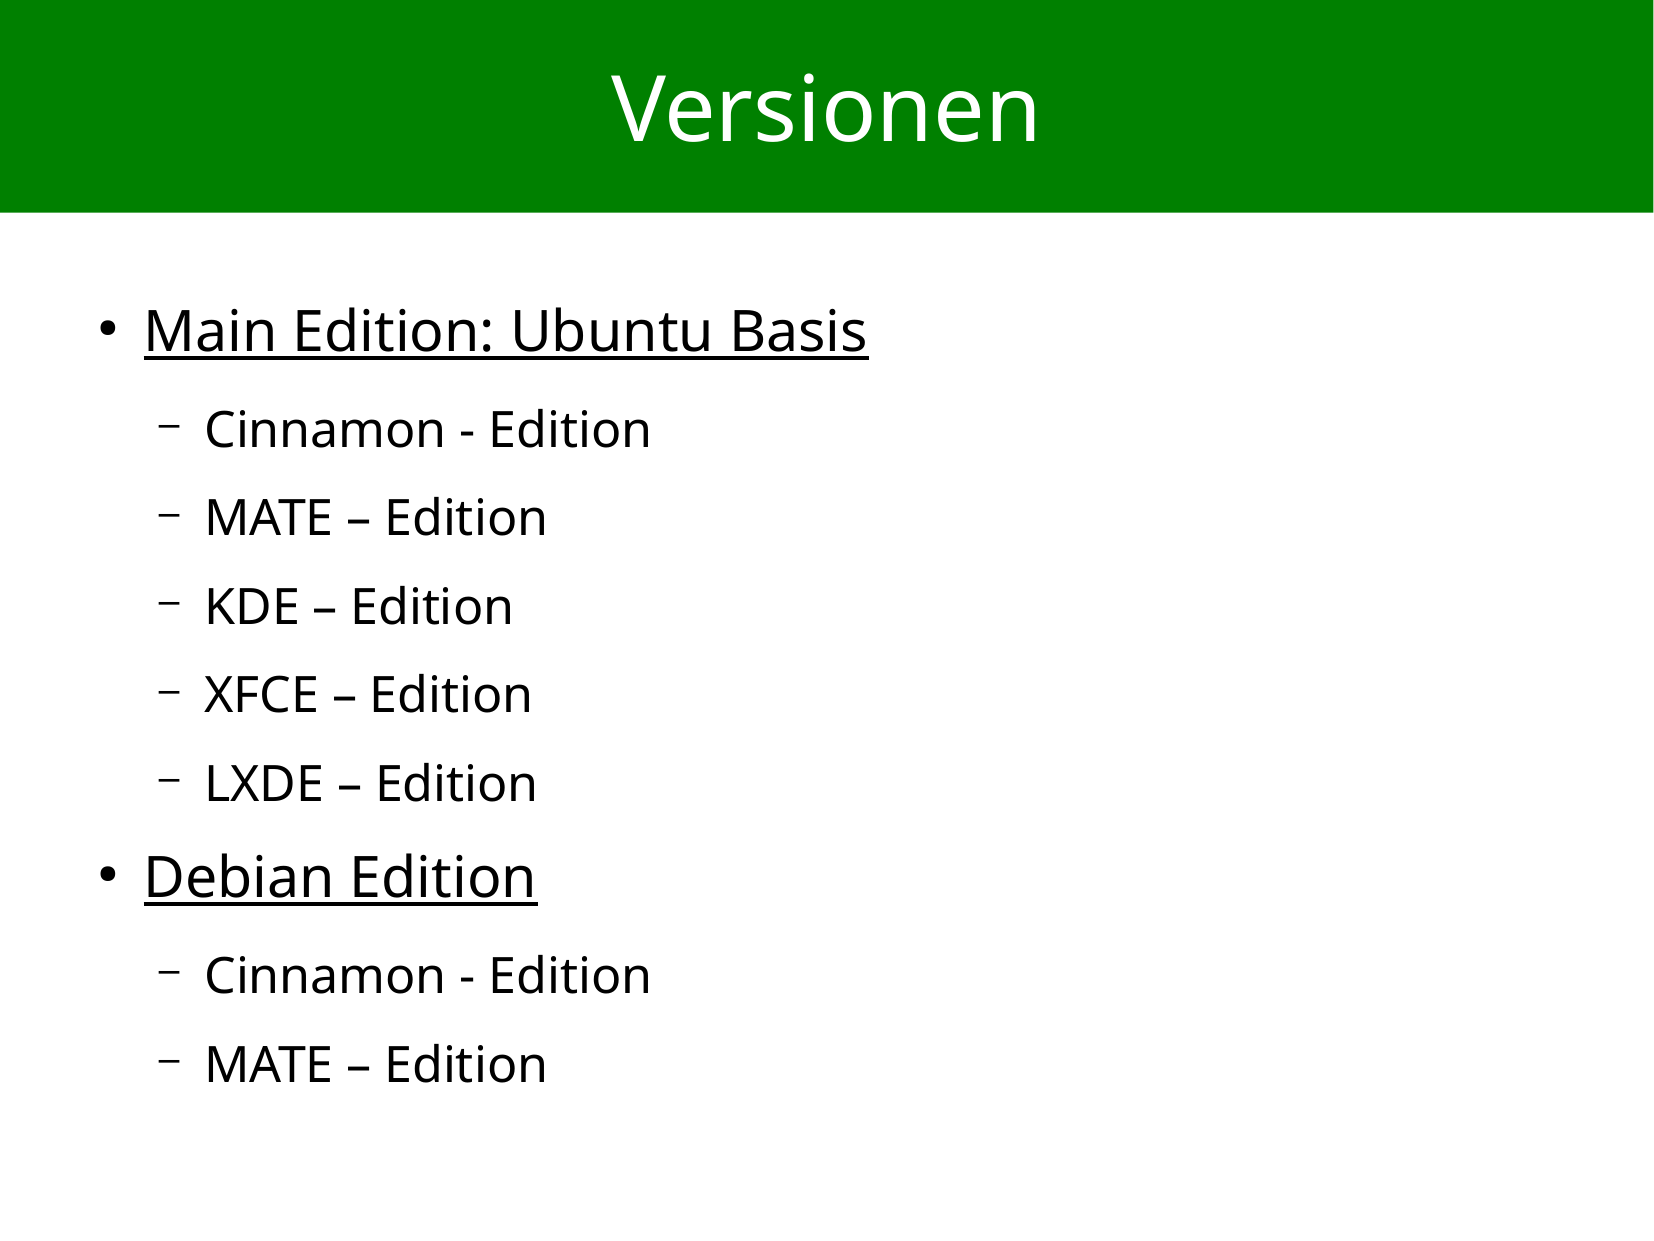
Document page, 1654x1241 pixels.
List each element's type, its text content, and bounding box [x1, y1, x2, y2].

title Versionen [0, 0, 1654, 213]
list Main Edition: Ubuntu Basis Cinnamon - Edition MATE – Edition KDE – Edition XFCE – Edition LXDE – Edition Debian Edition Cinnamon - Edition MATE – Edition [82, 290, 1538, 1099]
